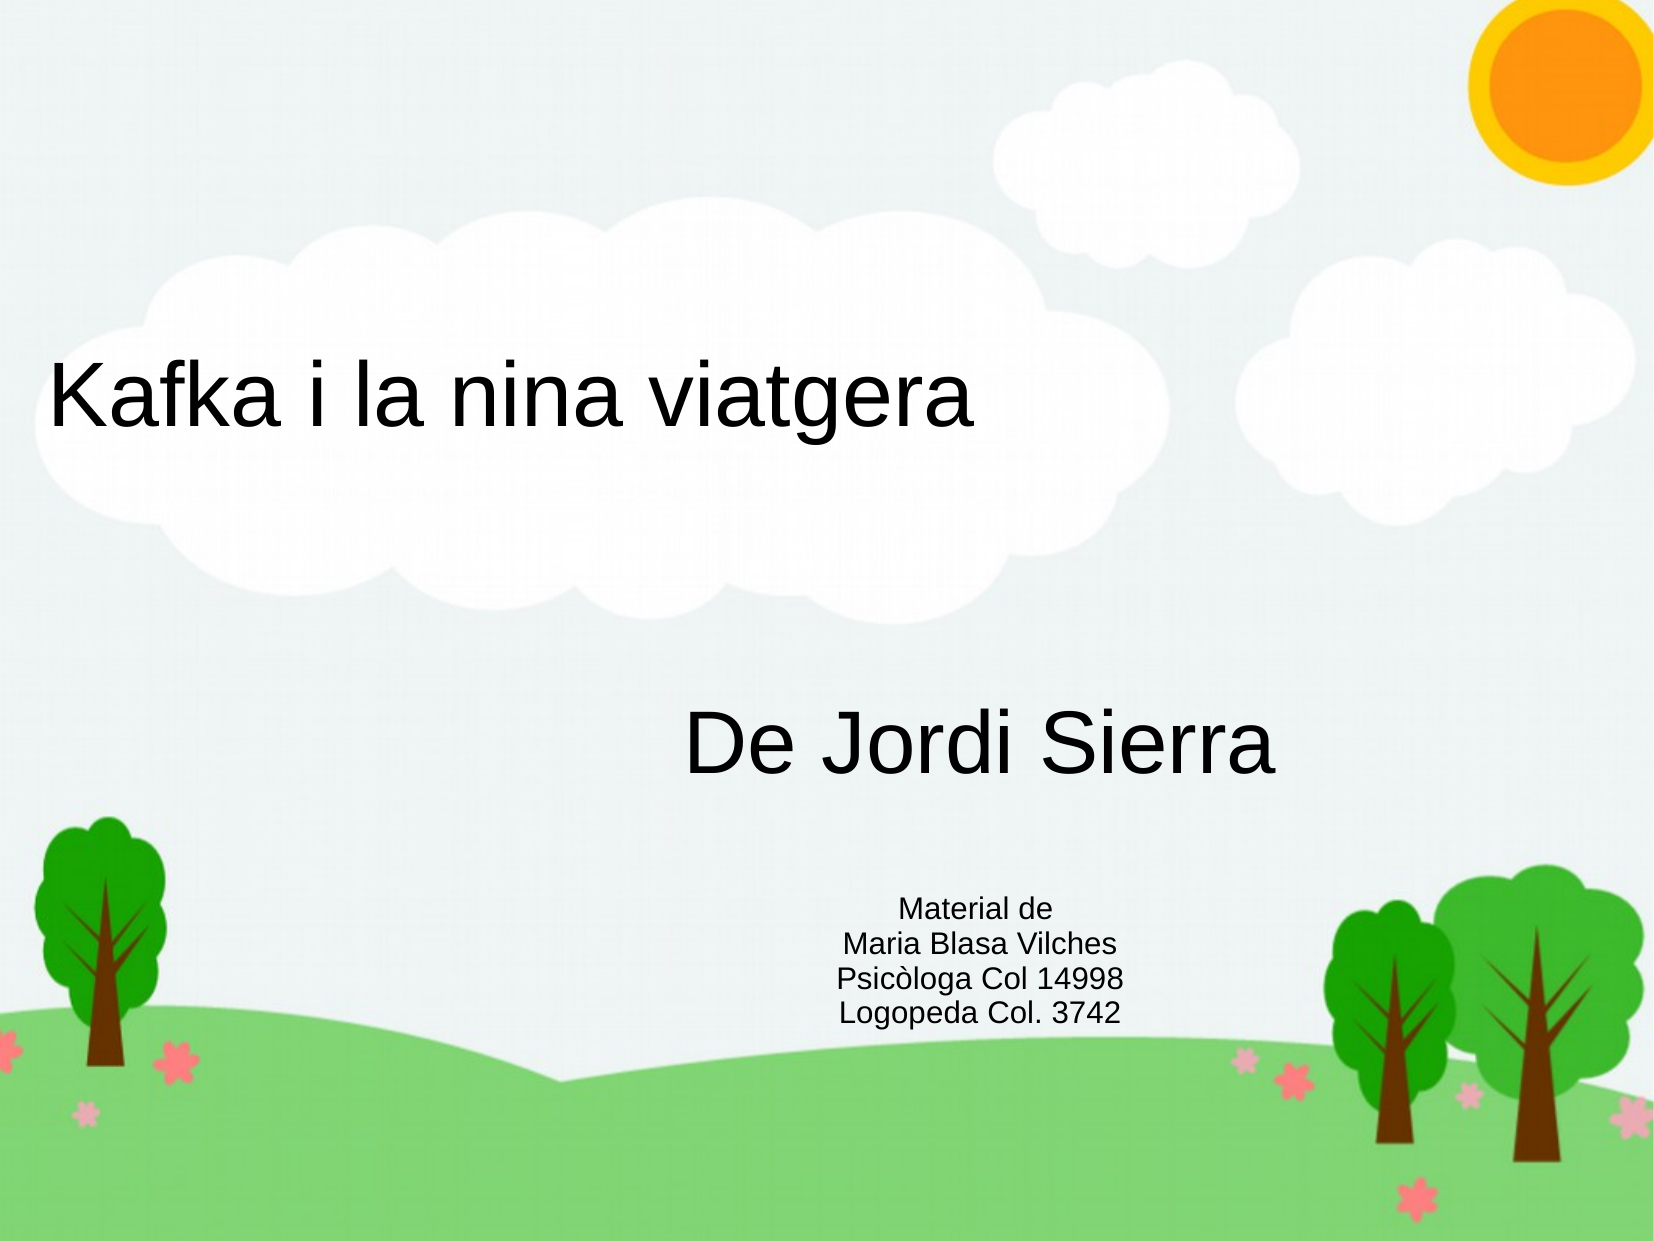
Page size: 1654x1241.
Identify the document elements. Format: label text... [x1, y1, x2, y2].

subtitle De Jordi Sierra Material de Maria Blasa Vilches Psicòloga Col 14998 Logopeda Col. 3742 [555, 693, 1406, 1241]
title Kafka i la nina viatgera [47, 248, 1512, 542]
picture [0, 0, 1654, 1241]
